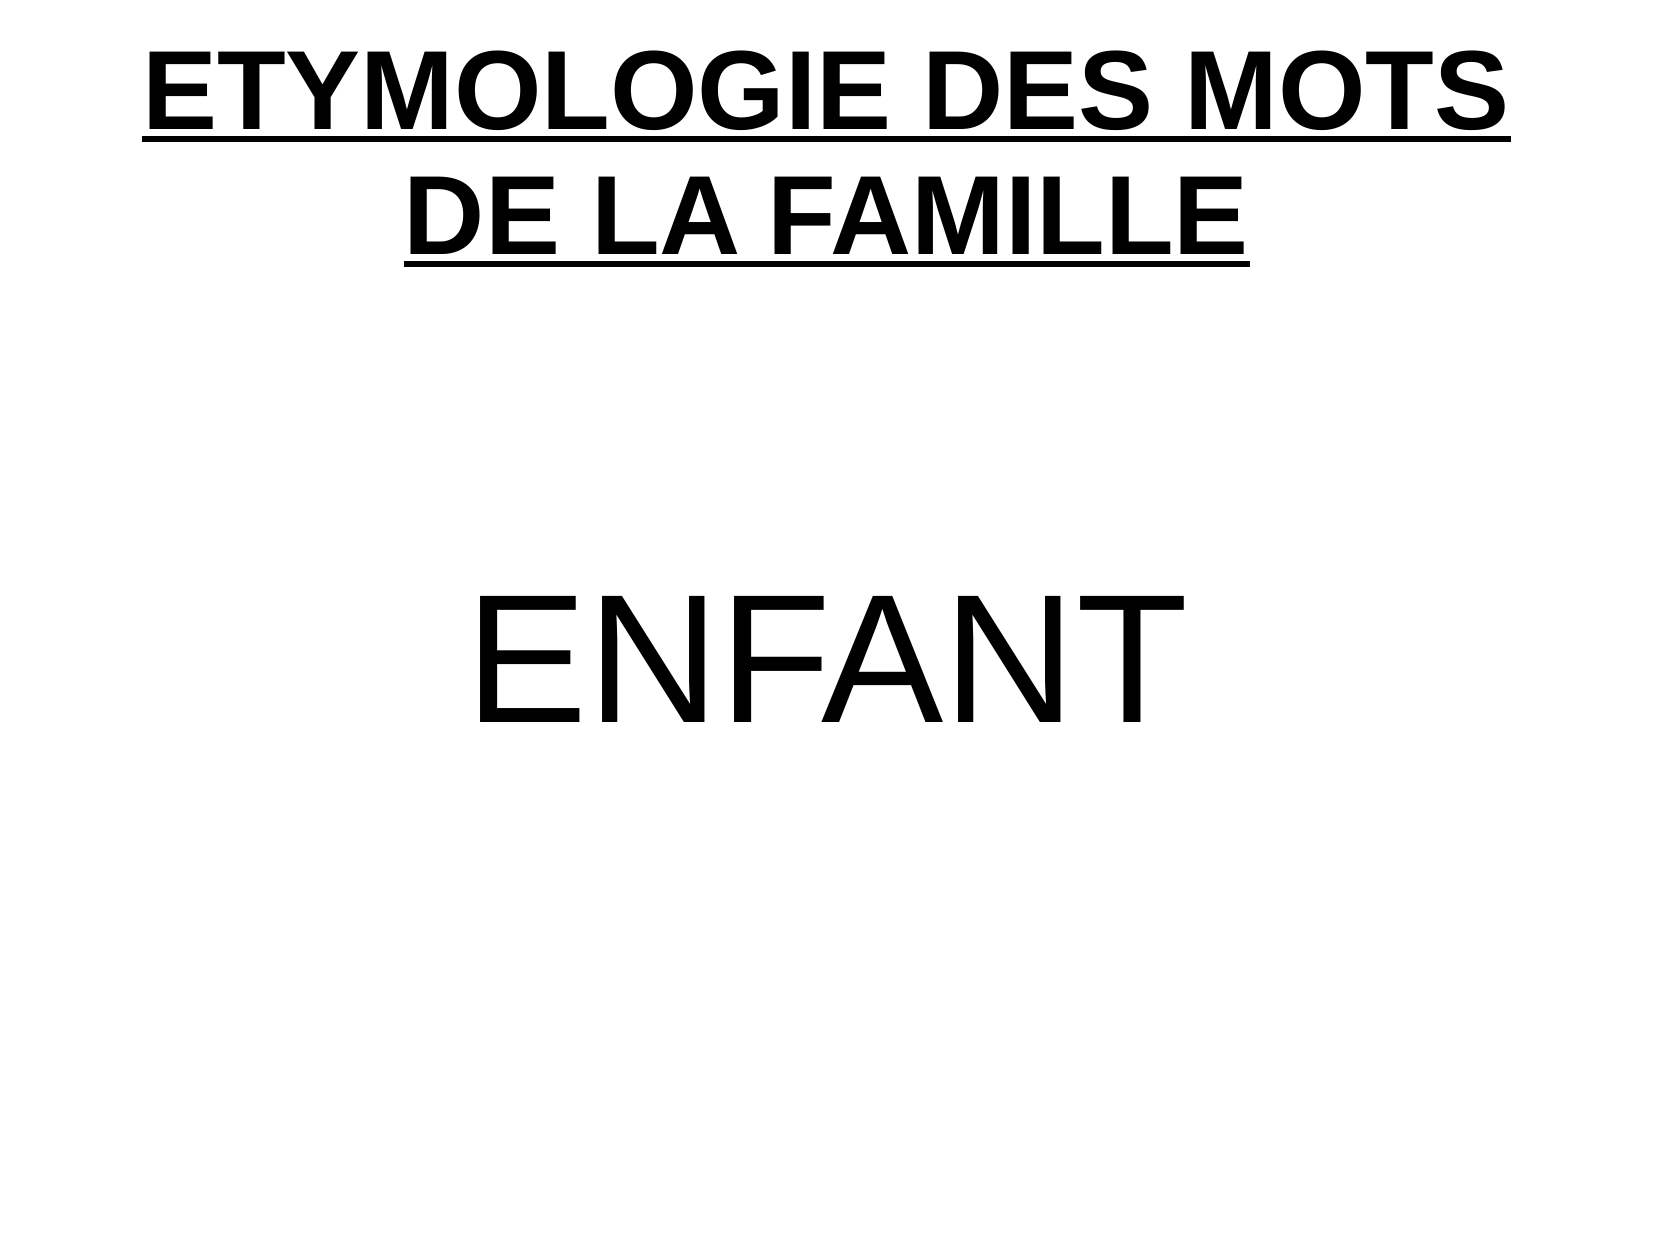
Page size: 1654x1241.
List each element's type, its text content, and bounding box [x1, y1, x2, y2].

subtitle ENFANT [82, 298, 1571, 1019]
title ETYMOLOGIE DES MOTS DE LA FAMILLE [82, 27, 1571, 279]
